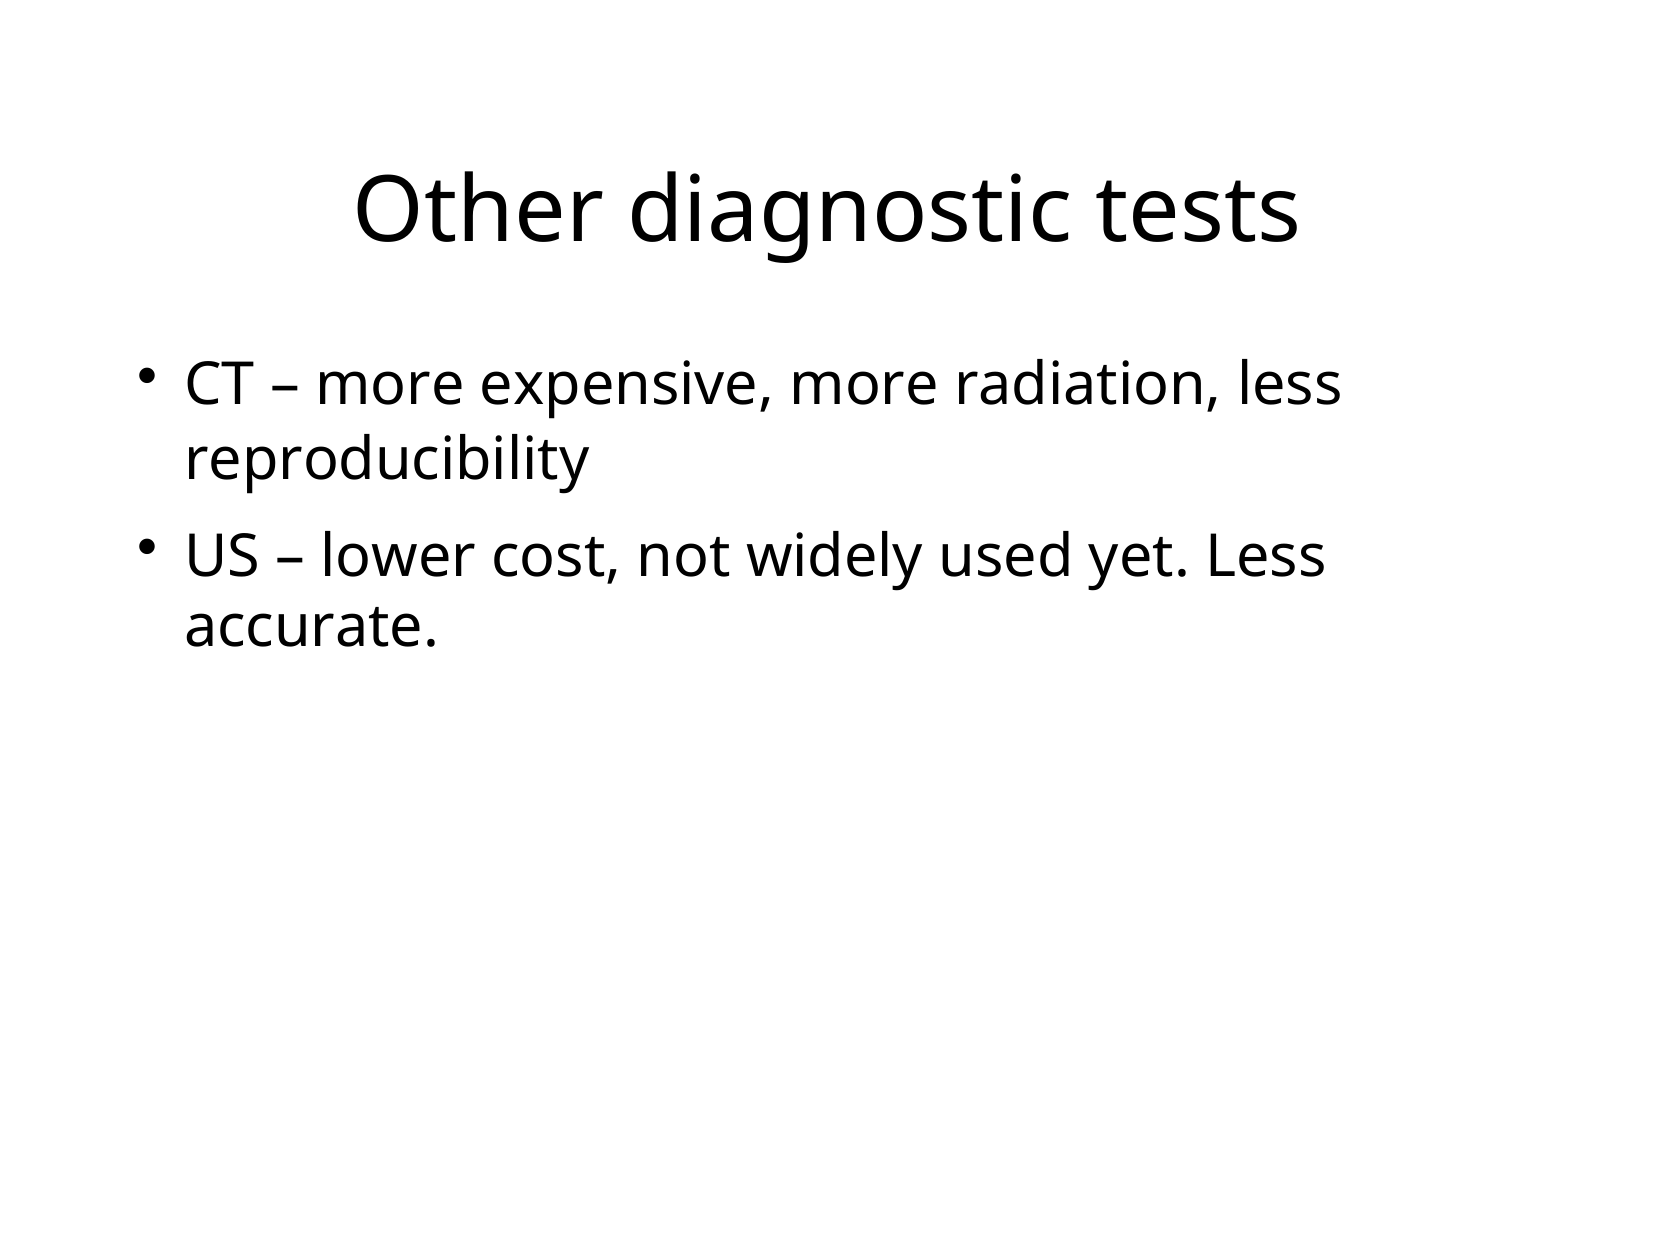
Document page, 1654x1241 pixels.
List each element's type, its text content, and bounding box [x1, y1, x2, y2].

title Other diagnostic tests [121, 155, 1534, 258]
list CT – more expensive, more radiation, less reproducibility US – lower cost, not widely used yet. Less accurate. [121, 344, 1534, 663]
